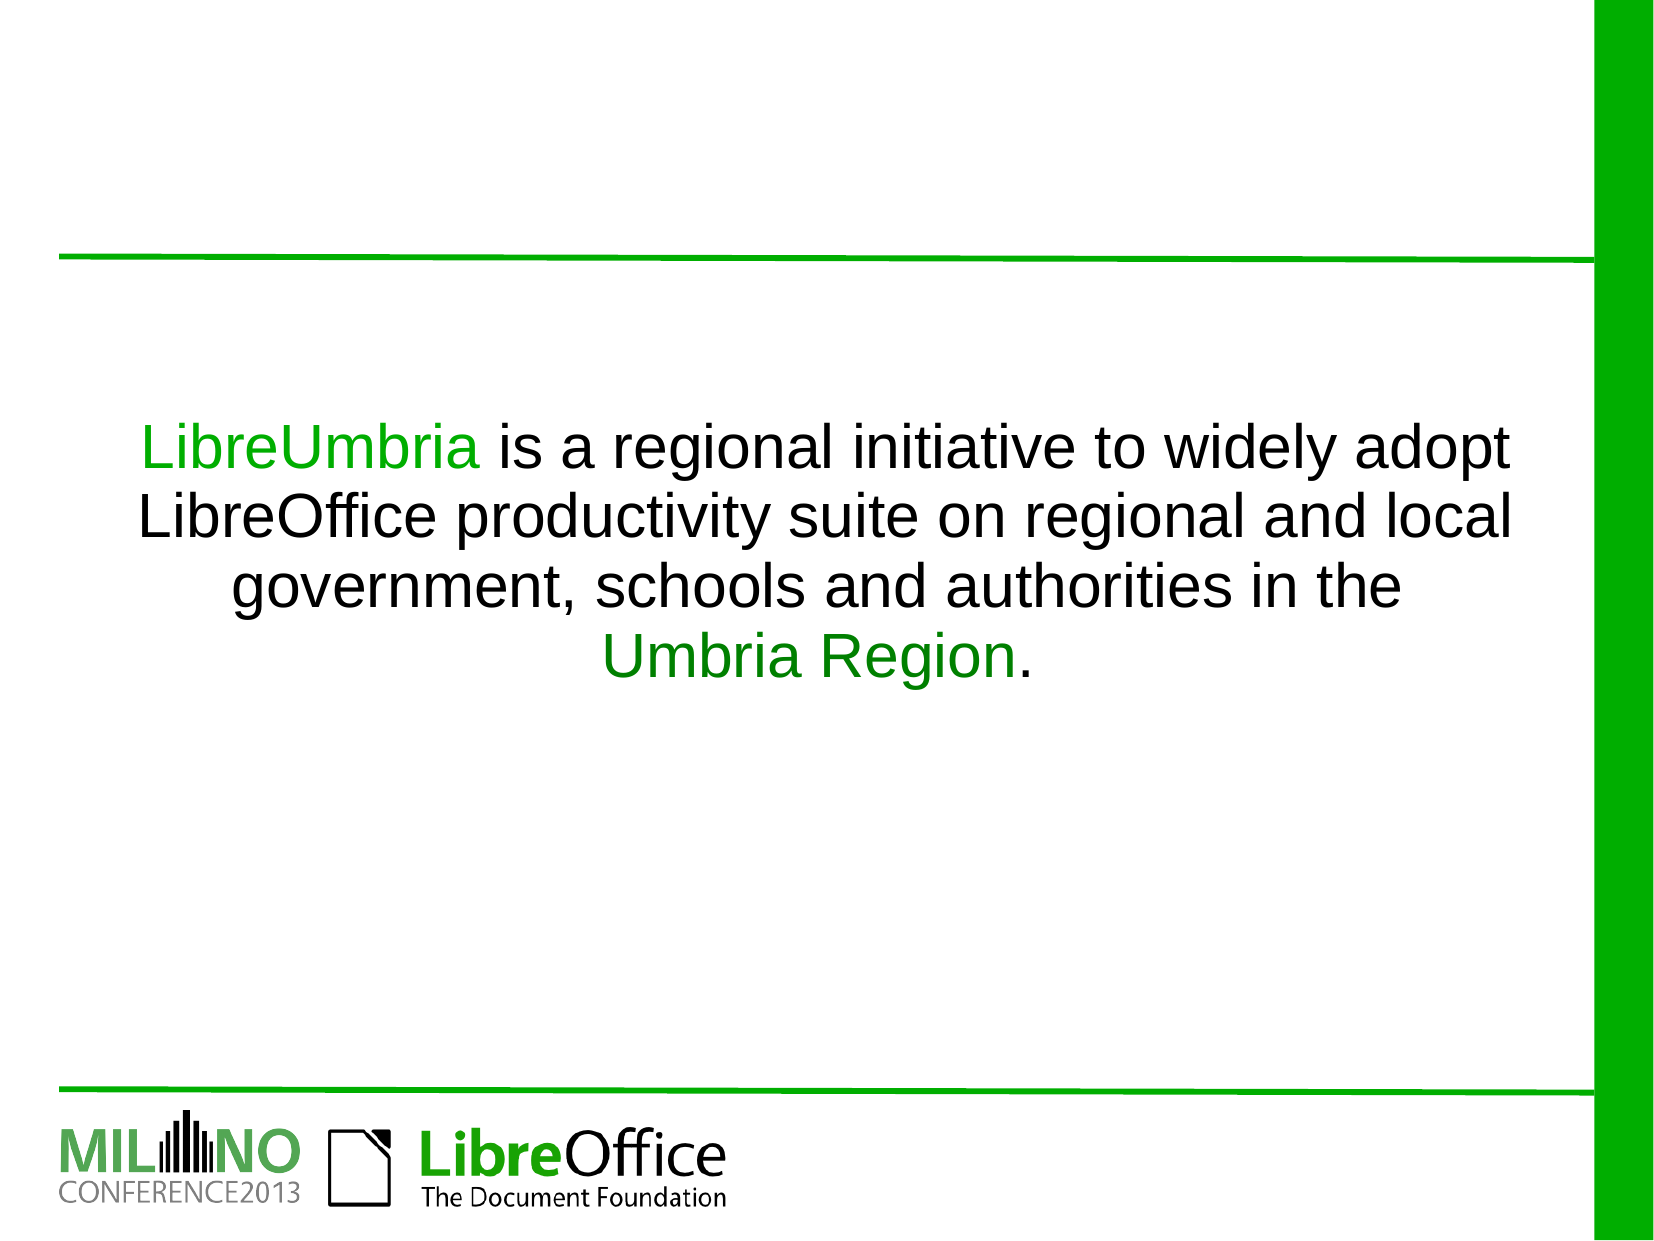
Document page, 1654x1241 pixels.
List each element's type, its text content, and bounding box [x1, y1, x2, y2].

picture [59, 1093, 756, 1241]
subtitle LibreUmbria is a regional initiative to widely adopt LibreOffice productivity suite on regional and local government, schools and authorities in the Umbria Region. [82, 231, 1571, 951]
